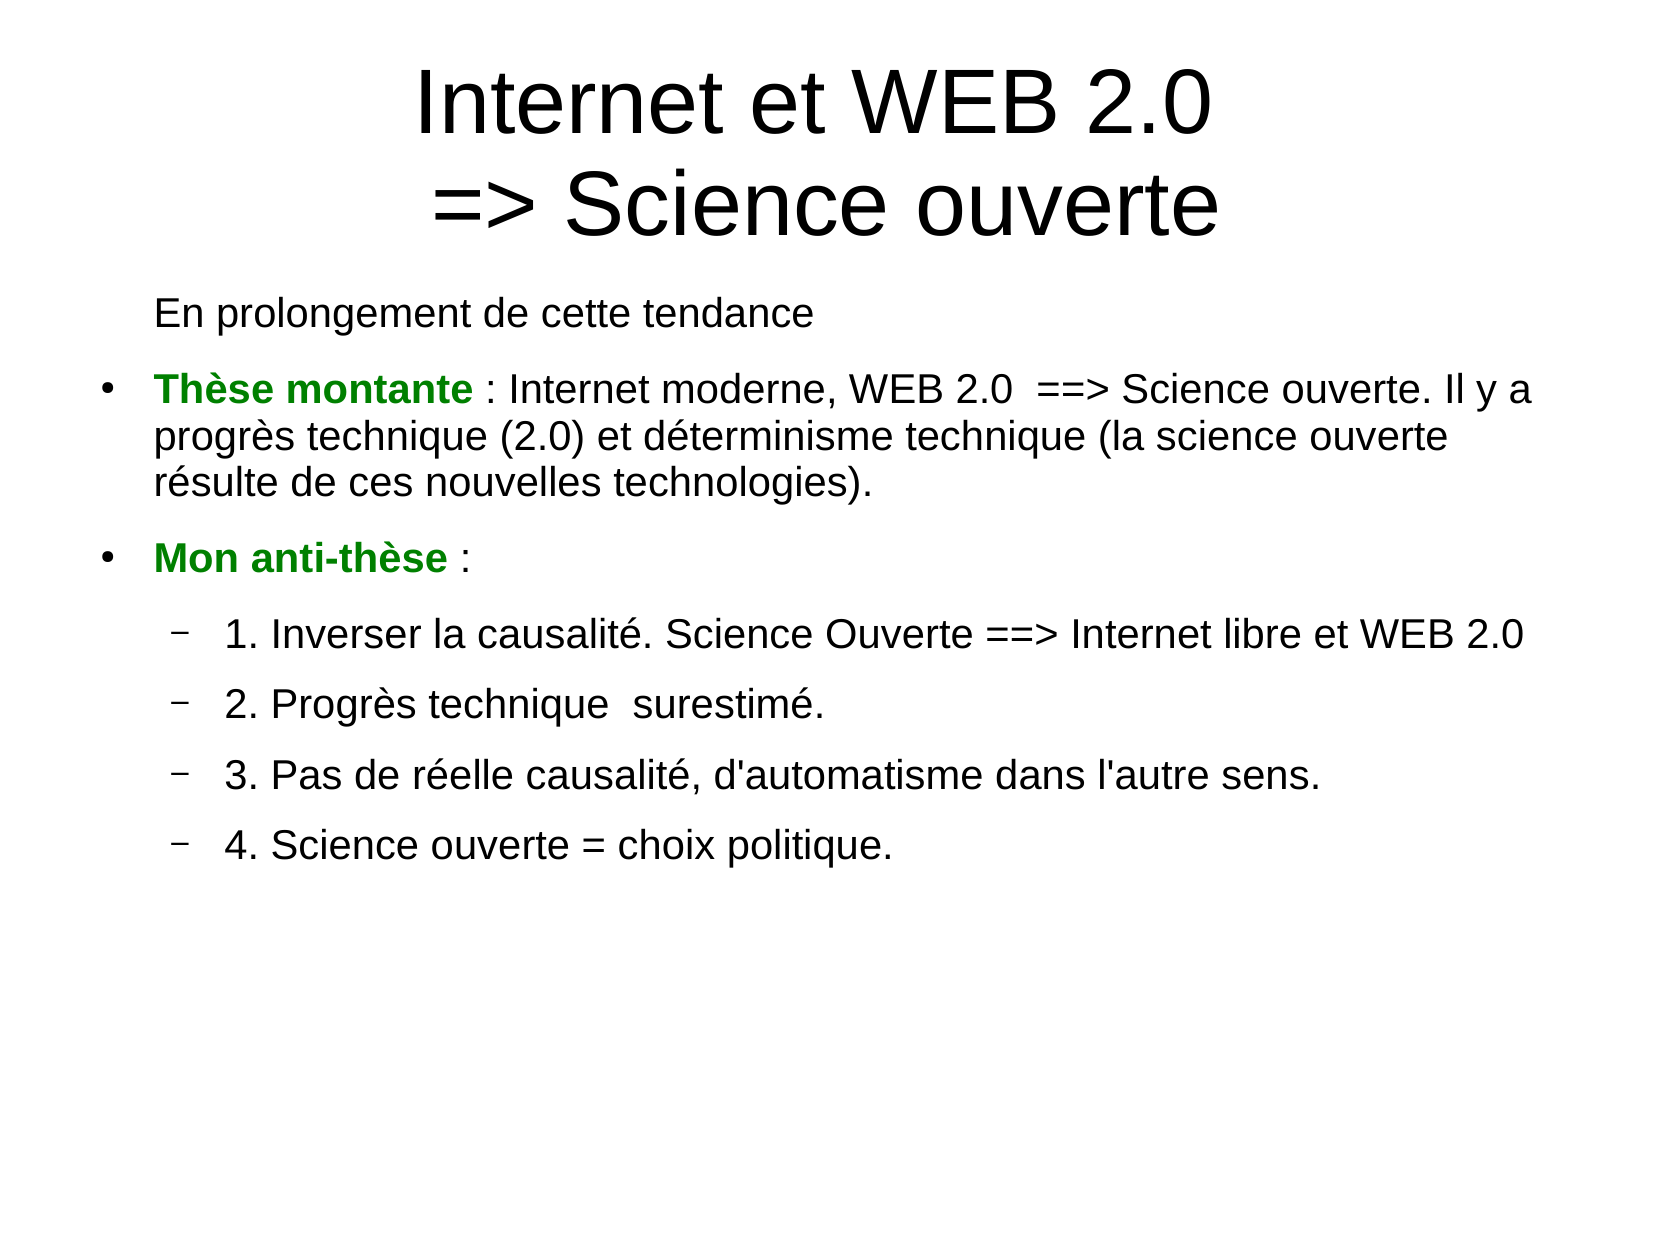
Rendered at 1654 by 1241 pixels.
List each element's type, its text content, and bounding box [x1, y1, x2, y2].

list En prolongement de cette tendance Thèse montante : Internet moderne, WEB 2.0 ==> Science ouverte. Il y a progrès technique (2.0) et déterminisme technique (la science ouverte résulte de ces nouvelles technologies). Mon anti-thèse : 1. Inverser la causalité. Science Ouverte ==> Internet libre et WEB 2.0 2. Progrès technique surestimé. 3. Pas de réelle causalité, d'automatisme dans l'autre sens. 4. Science ouverte = choix politique. [82, 290, 1538, 1010]
title Internet et WEB 2.0 => Science ouverte [82, 49, 1571, 257]
